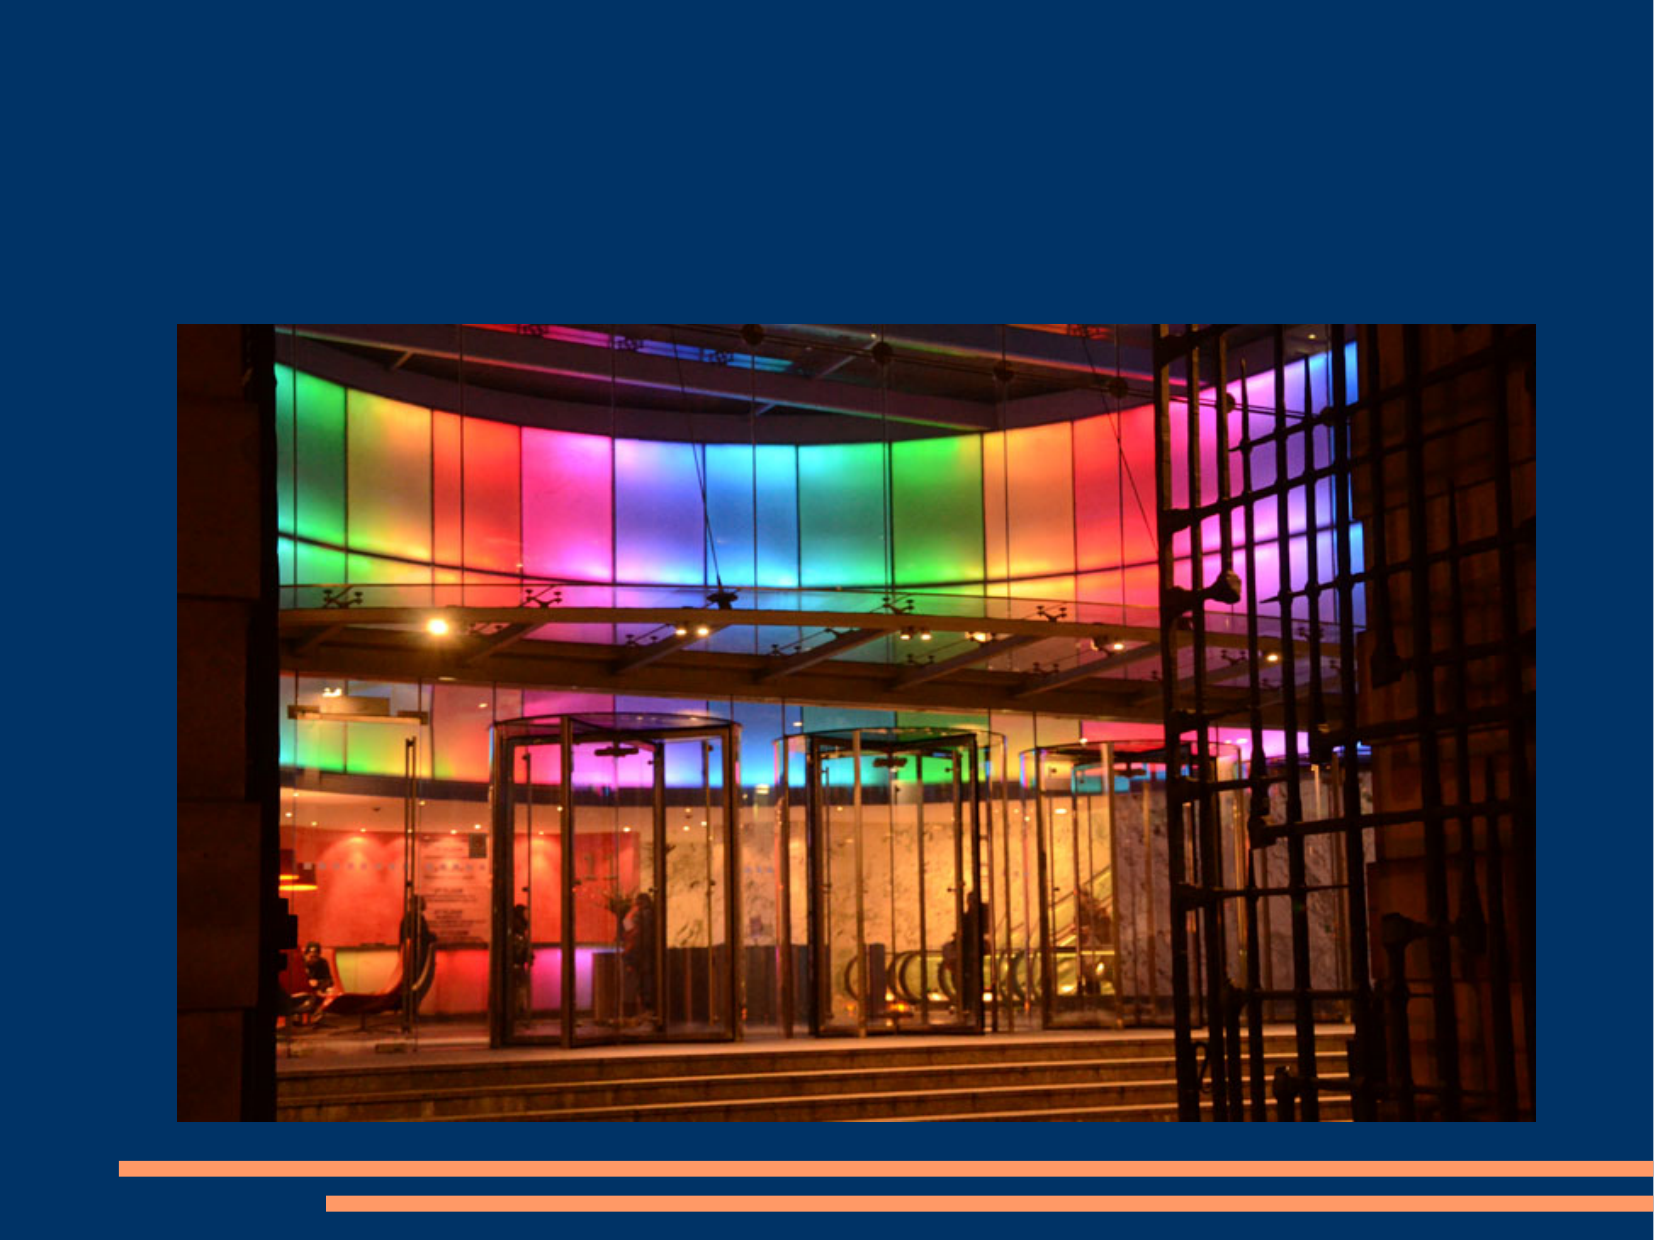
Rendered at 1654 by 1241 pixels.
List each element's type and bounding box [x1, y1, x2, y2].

picture [177, 324, 1536, 1123]
